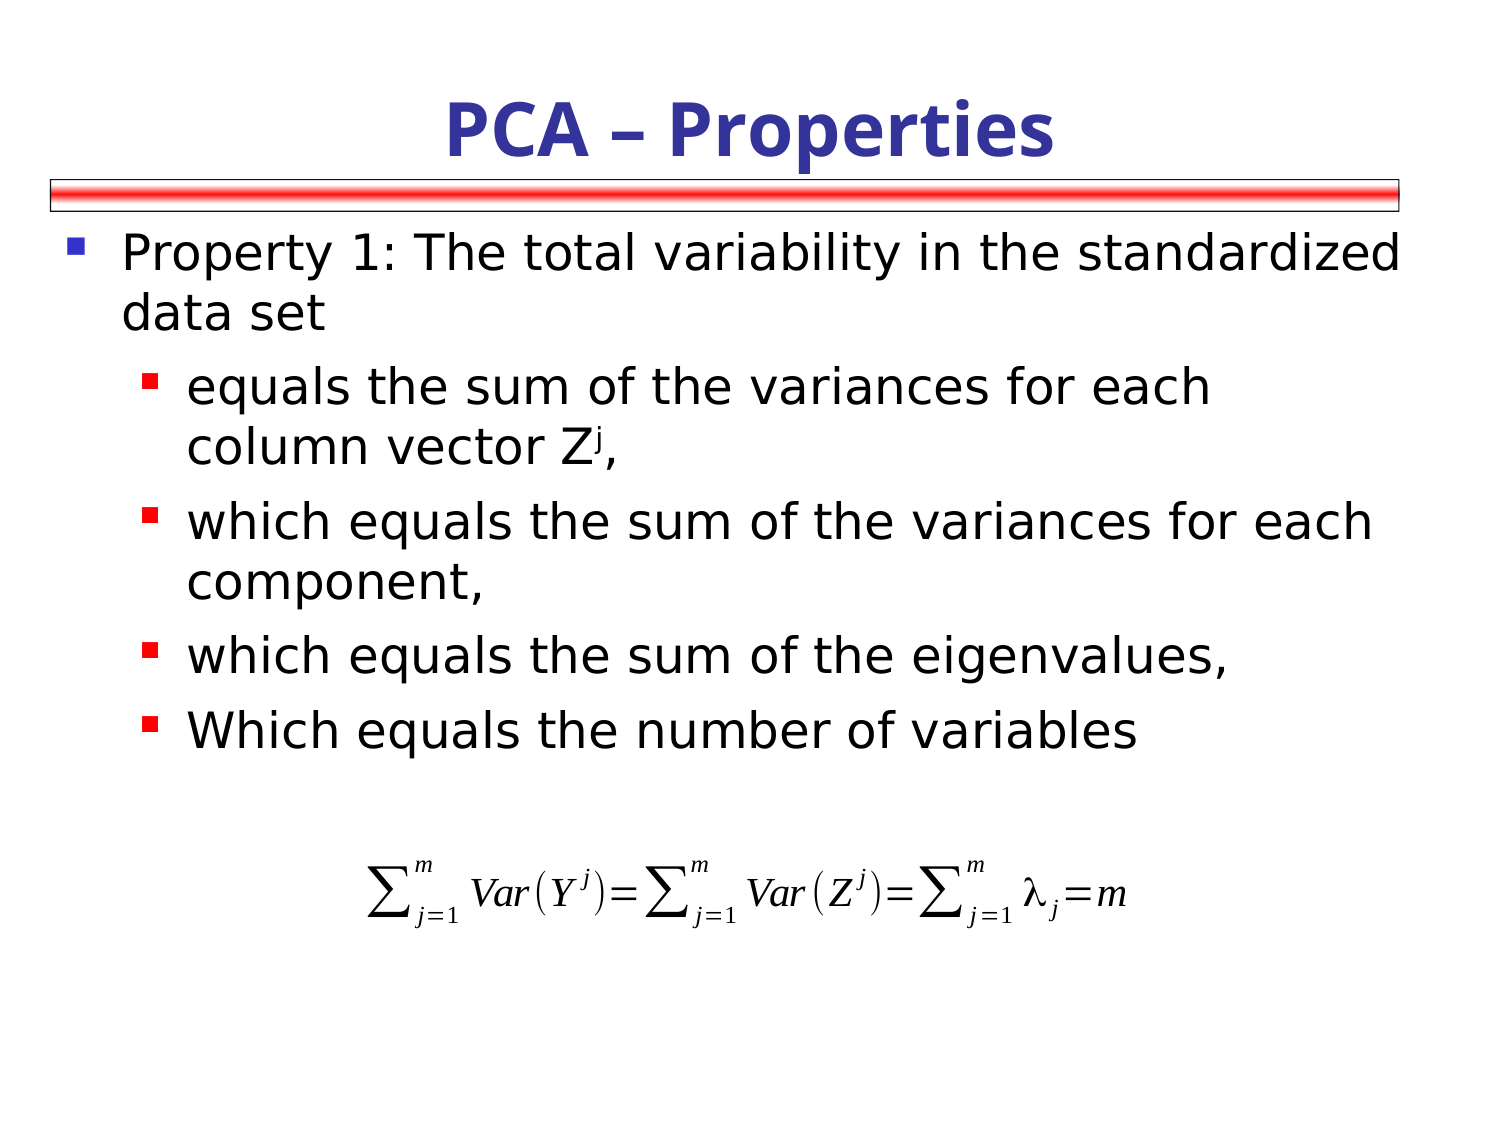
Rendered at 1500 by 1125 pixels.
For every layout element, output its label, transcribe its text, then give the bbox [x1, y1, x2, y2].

title PCA – Properties [0, 74, 1500, 180]
list Property 1: The total variability in the standardized data set equals the sum of the variances for each column vector Zj, which equals the sum of the variances for each component, which equals the sum of the eigenvalues, Which equals the number of variables [49, 212, 1425, 1081]
chart [358, 850, 1134, 930]
